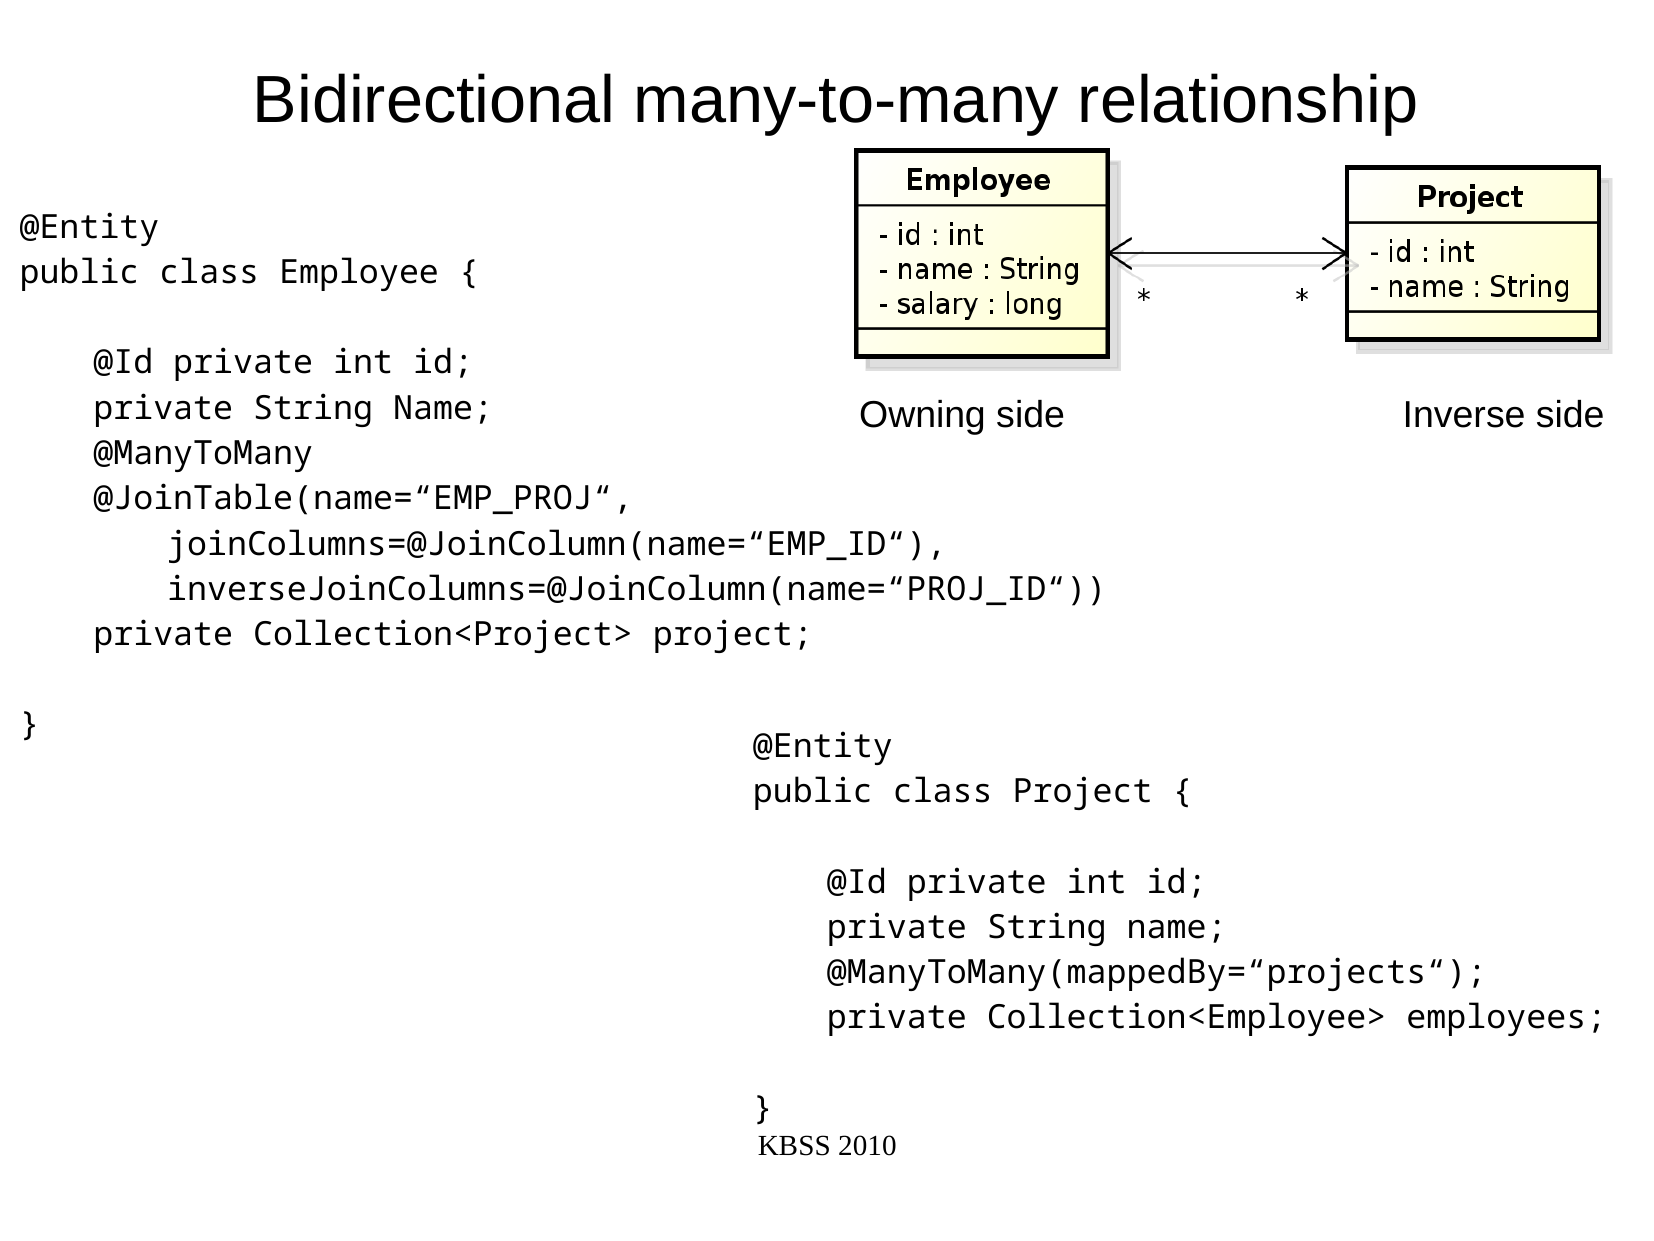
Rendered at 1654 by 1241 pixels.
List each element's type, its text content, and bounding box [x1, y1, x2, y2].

text_box @Entity public class Employee { @Id private int id; private String Name; @ManyToMany @JoinTable(name=“EMP_PROJ“, joinColumns=@JoinColumn(name=“EMP_ID“), inverseJoinColumns=@JoinColumn(name=“PROJ_ID“)) private Collection<Project> project; } [4, 195, 1009, 745]
title Bidirectional many-to-many relationship [82, 3, 1571, 195]
text_box Owning side [844, 386, 1081, 443]
text_box Inverse side [1387, 393, 1620, 443]
picture [846, 137, 1625, 393]
text_box @Entity public class Project { @Id private int id; private String name; @ManyToMany(mappedBy=“projects“); private Collection<Employee> employees; } [738, 714, 1654, 1131]
